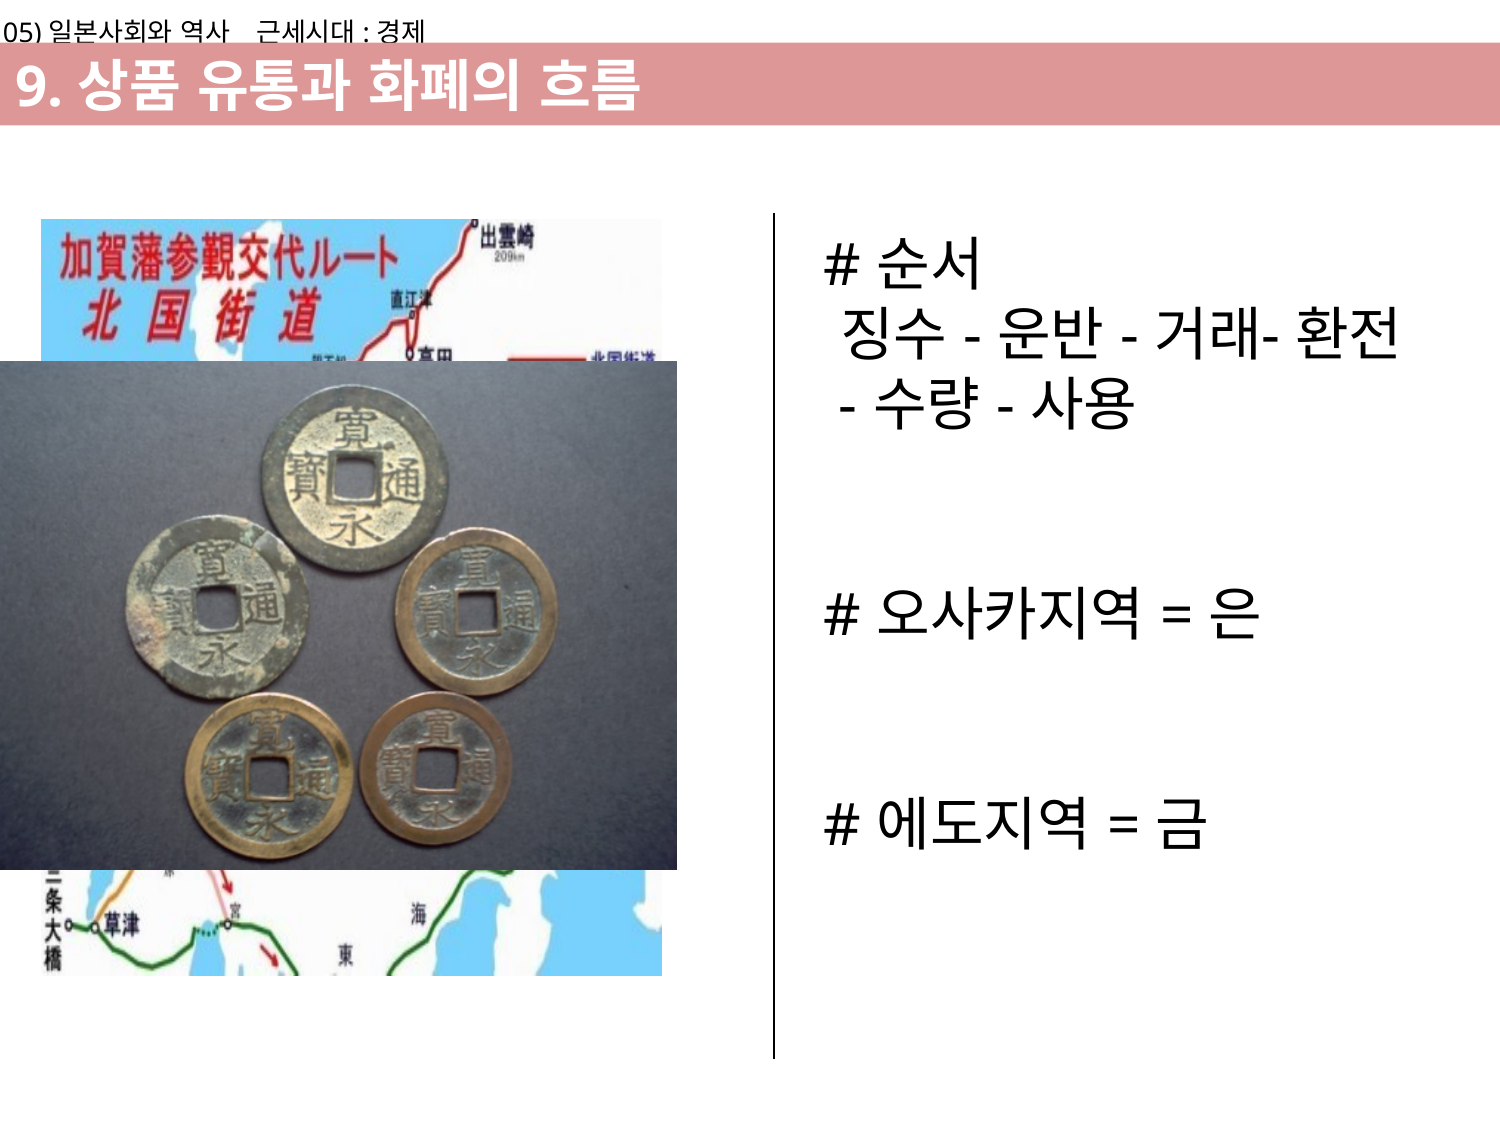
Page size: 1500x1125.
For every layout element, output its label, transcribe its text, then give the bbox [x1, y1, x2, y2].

text_box 05) 일본사회와 역사 _ 근세시대 : 경제 [0, 7, 868, 42]
text_box # 순서 징수 - 운반 - 거래- 환전 - 수량 - 사용 # 오사카지역 = 은 # 에도지역 = 금 [809, 219, 1447, 865]
picture [0, 219, 677, 976]
text_box 9. 상품 유통과 화폐의 흐름 [0, 42, 1500, 126]
